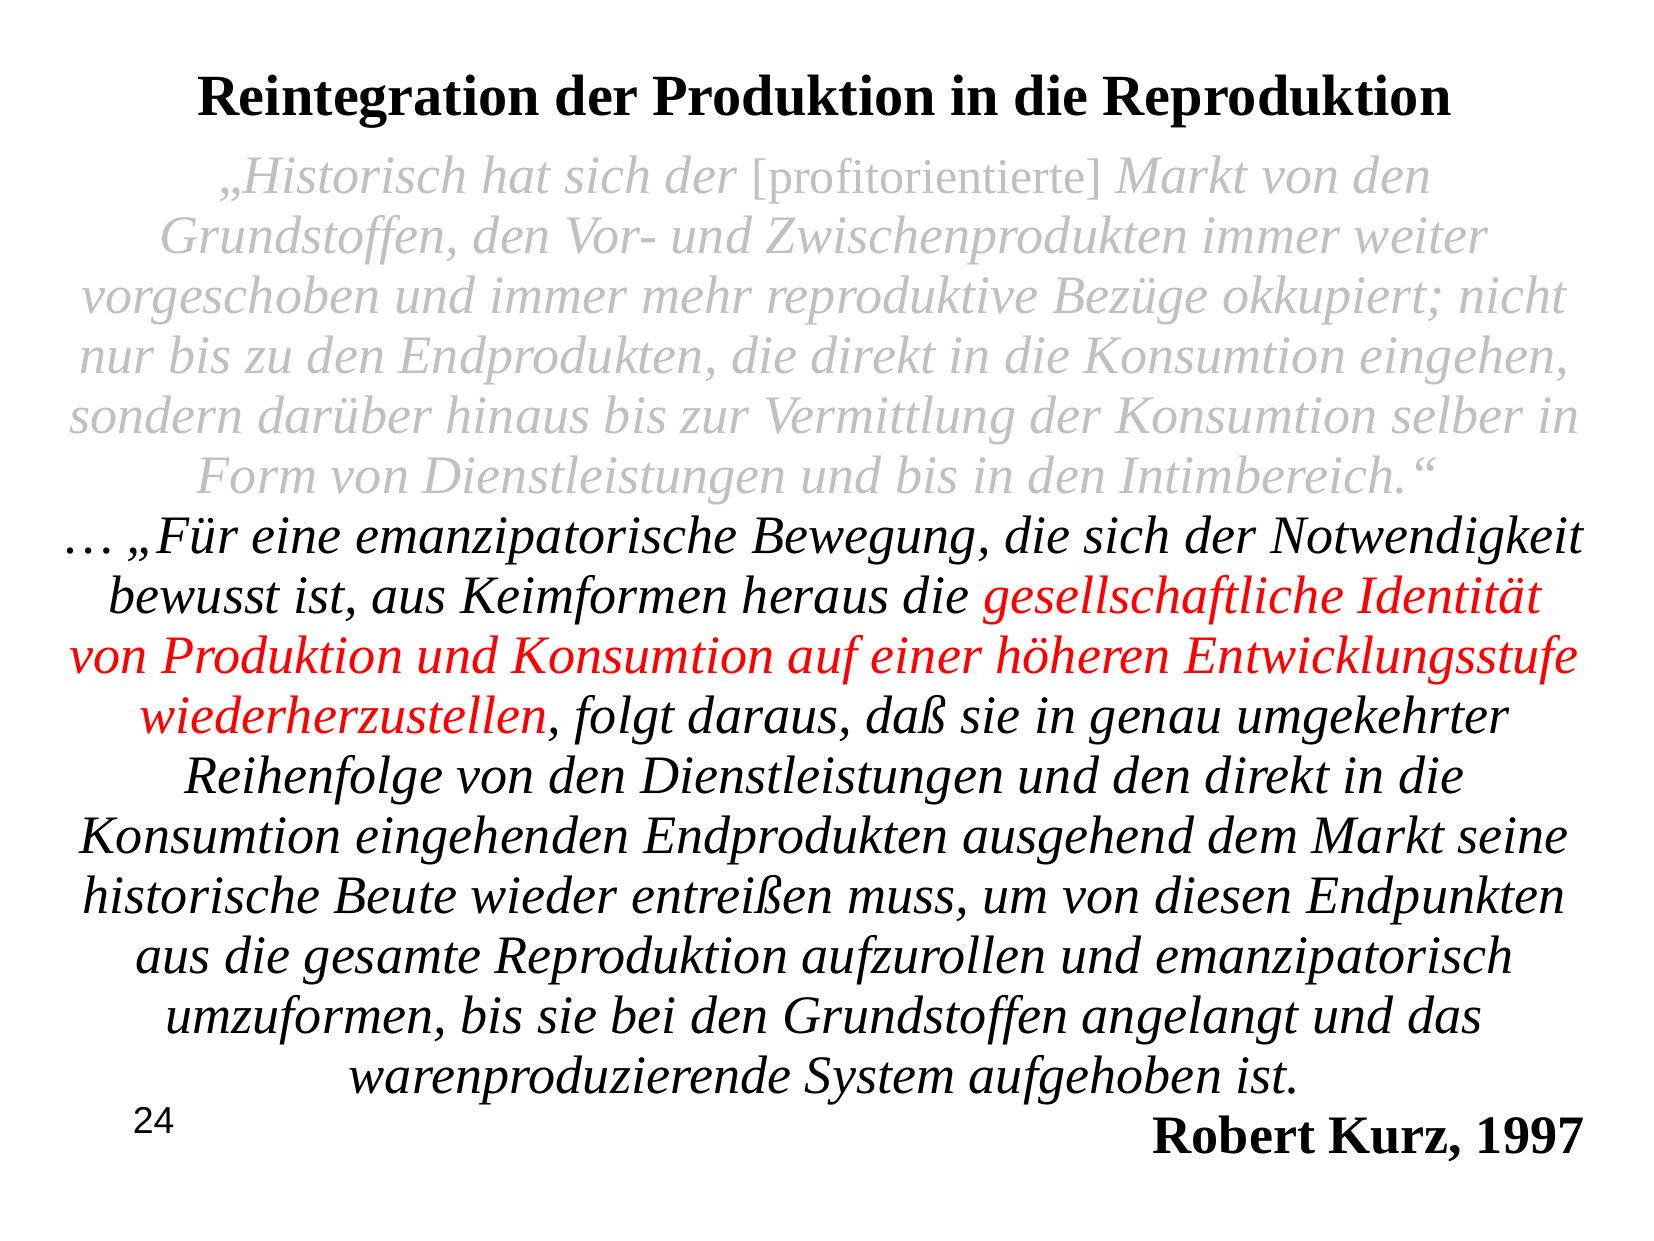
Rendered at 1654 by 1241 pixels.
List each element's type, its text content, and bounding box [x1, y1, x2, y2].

text_box Reintegration der Produktion in die Reproduktion „Historisch hat sich der [profitorientierte] Markt von den Grundstoffen, den Vor- und Zwischenprodukten immer weiter vorgeschoben und immer mehr reproduktive Bezüge okkupiert; nicht nur bis zu den Endprodukten, die direkt in die Konsumtion eingehen, sondern darüber hinaus bis zur Vermittlung der Konsumtion selber in Form von Dienstleistungen und bis in den Intimbereich.“ … „Für eine emanzipatorische Bewegung, die sich der Notwendigkeit bewusst ist, aus Keimformen heraus die gesellschaftliche Identität von Produktion und Konsumtion auf einer höheren Entwicklungsstufe wiederherzustellen, folgt daraus, daß sie in genau umgekehrter Reihenfolge von den Dienstleistungen und den direkt in die Konsumtion eingehenden Endprodukten ausgehend dem Markt seine historische Beute wieder entreißen muss, um von diesen Endpunkten aus die gesamte Reproduktion aufzurollen und emanzipatorisch umzuformen, bis sie bei den Grundstoffen angelangt und das warenproduzierende System aufgehoben ist. Robert Kurz, 1997 [50, 55, 1604, 1173]
text_box <Nummer> [118, 1092, 336, 1150]
